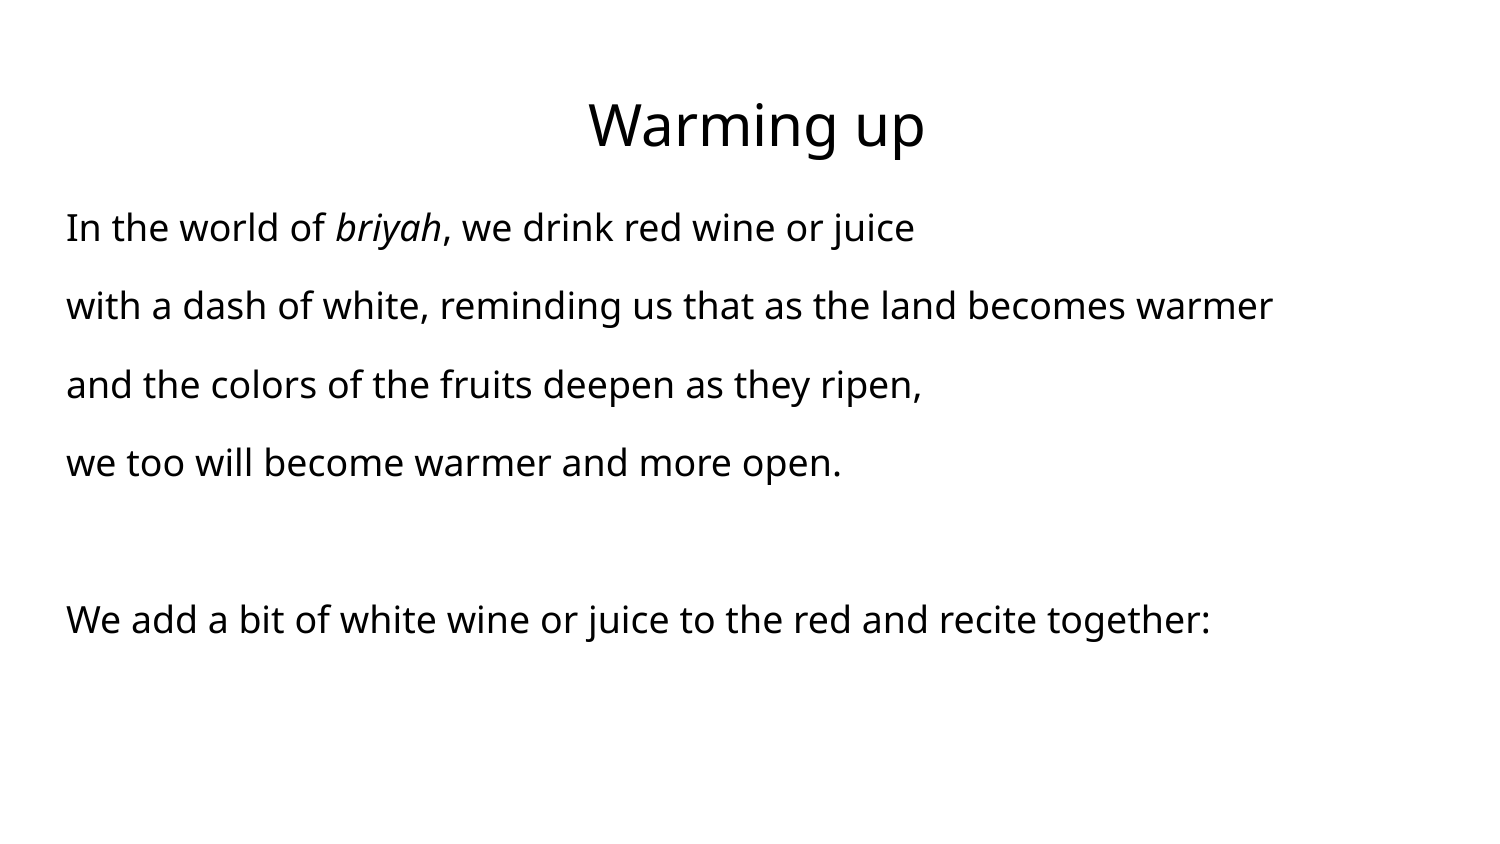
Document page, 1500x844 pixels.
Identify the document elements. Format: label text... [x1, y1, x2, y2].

list In the world of briyah, we drink red wine or juice with a dash of white, reminding us that as the land becomes warmer and the colors of the fruits deepen as they ripen, we too will become warmer and more open. We add a bit of white wine or juice to the red and recite together: [51, 189, 1449, 750]
title Warming up [51, 72, 1449, 167]
